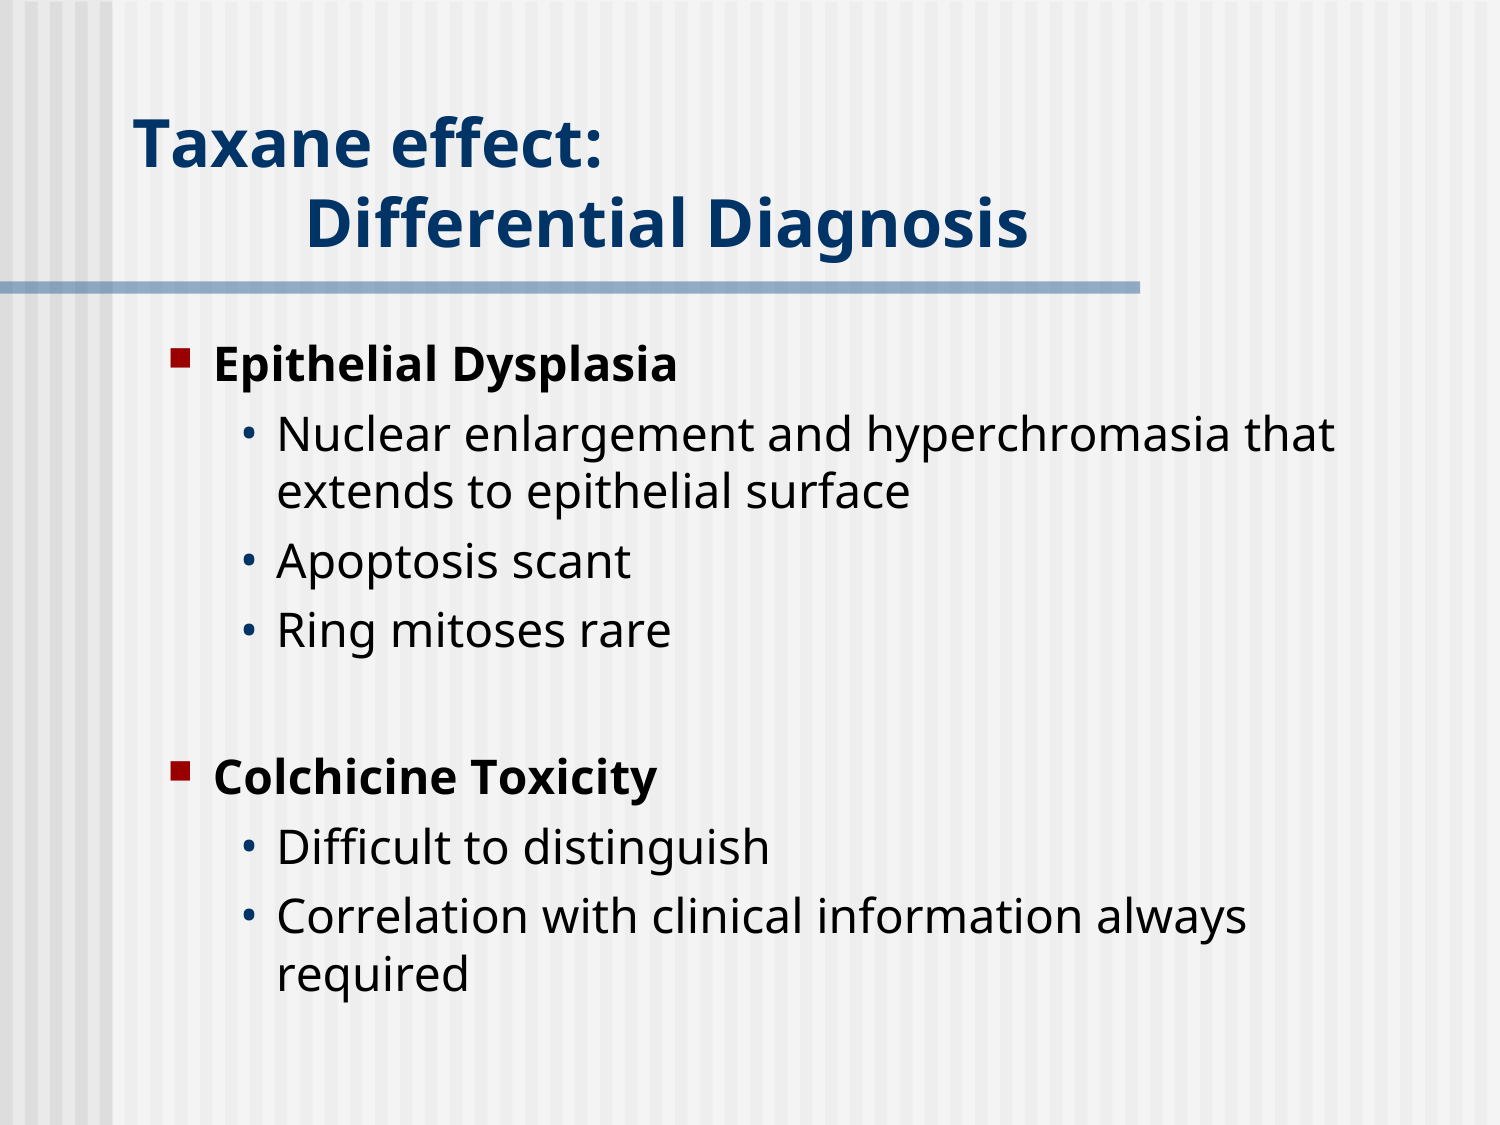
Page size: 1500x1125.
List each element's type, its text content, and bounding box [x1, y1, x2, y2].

title Taxane effect: Differential Diagnosis [117, 91, 1457, 269]
list Epithelial Dysplasia Nuclear enlargement and hyperchromasia that extends to epithelial surface Apoptosis scant Ring mitoses rare Colchicine Toxicity Difficult to distinguish Correlation with clinical information always required [80, 326, 1412, 1014]
